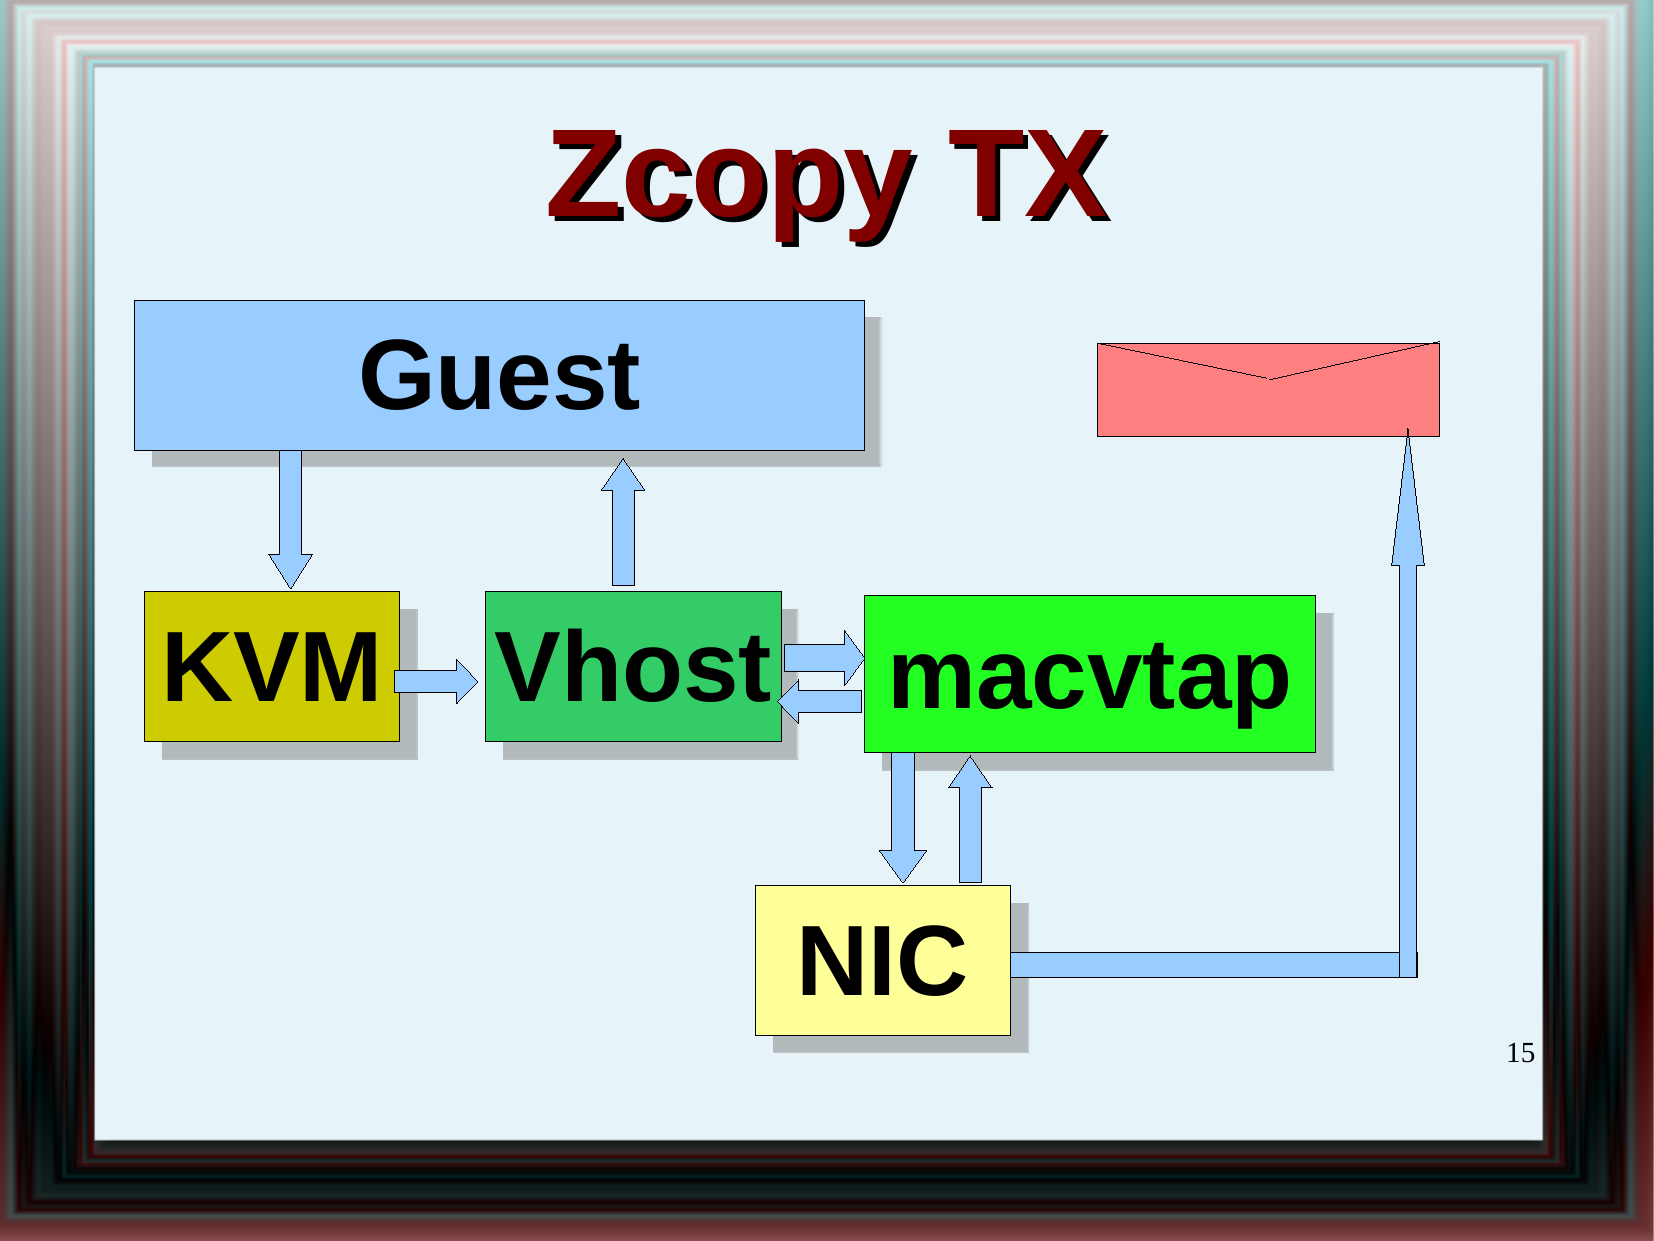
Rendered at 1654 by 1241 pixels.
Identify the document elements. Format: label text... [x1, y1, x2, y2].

text_box KVM [144, 591, 400, 742]
title Zcopy TX [118, 102, 1536, 243]
text_box [777, 679, 862, 724]
text_box [601, 458, 645, 586]
text_box NIC [755, 885, 1011, 1036]
picture [0, 0, 1654, 1241]
text_box [879, 752, 927, 883]
text_box [394, 659, 478, 704]
text_box [268, 450, 313, 589]
text_box Guest [134, 300, 865, 451]
text_box Vhost [485, 591, 782, 742]
text_box [948, 755, 993, 883]
text_box [784, 630, 865, 686]
text_box [1010, 343, 1440, 978]
text_box macvtap [864, 595, 1316, 753]
